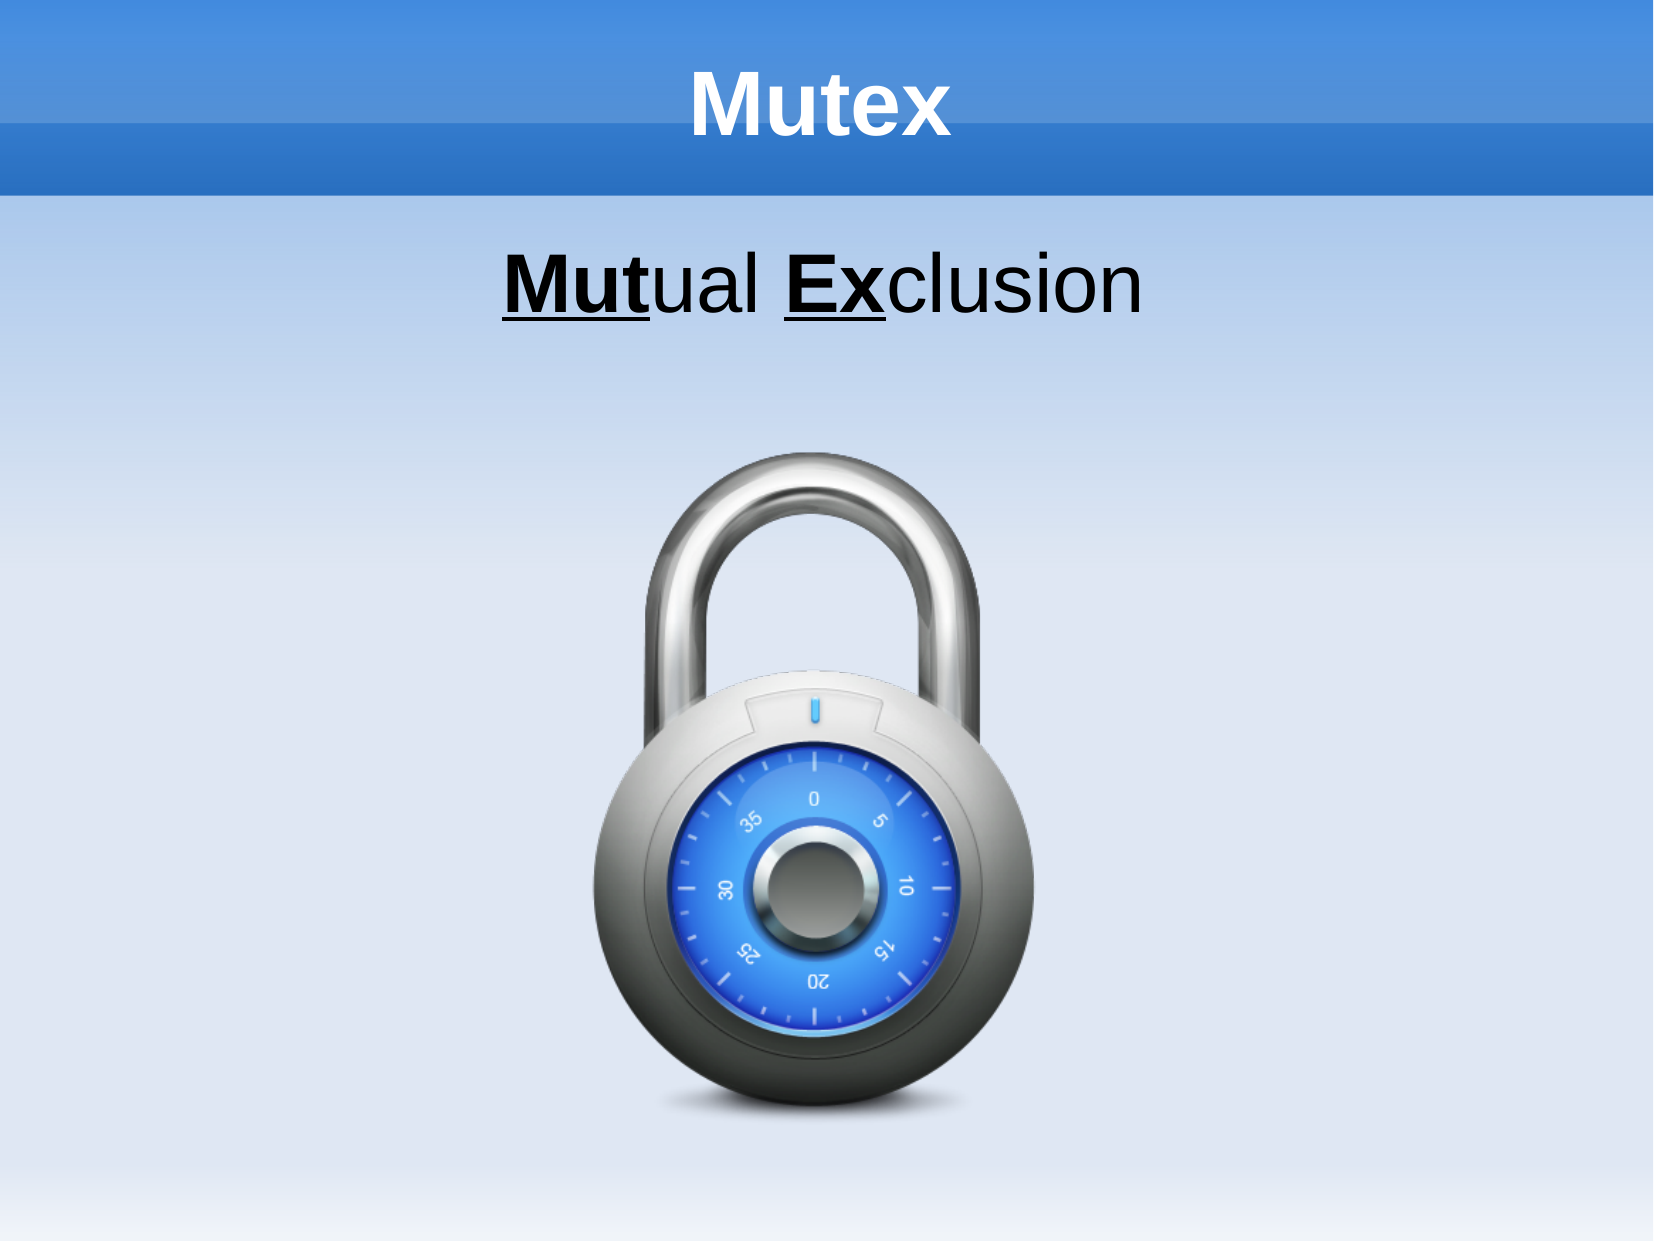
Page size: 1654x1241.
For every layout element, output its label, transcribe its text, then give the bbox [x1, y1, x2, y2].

title Mutex [76, 7, 1565, 200]
picture [0, 0, 1654, 1241]
text_box Mutual Exclusion [487, 229, 1161, 338]
